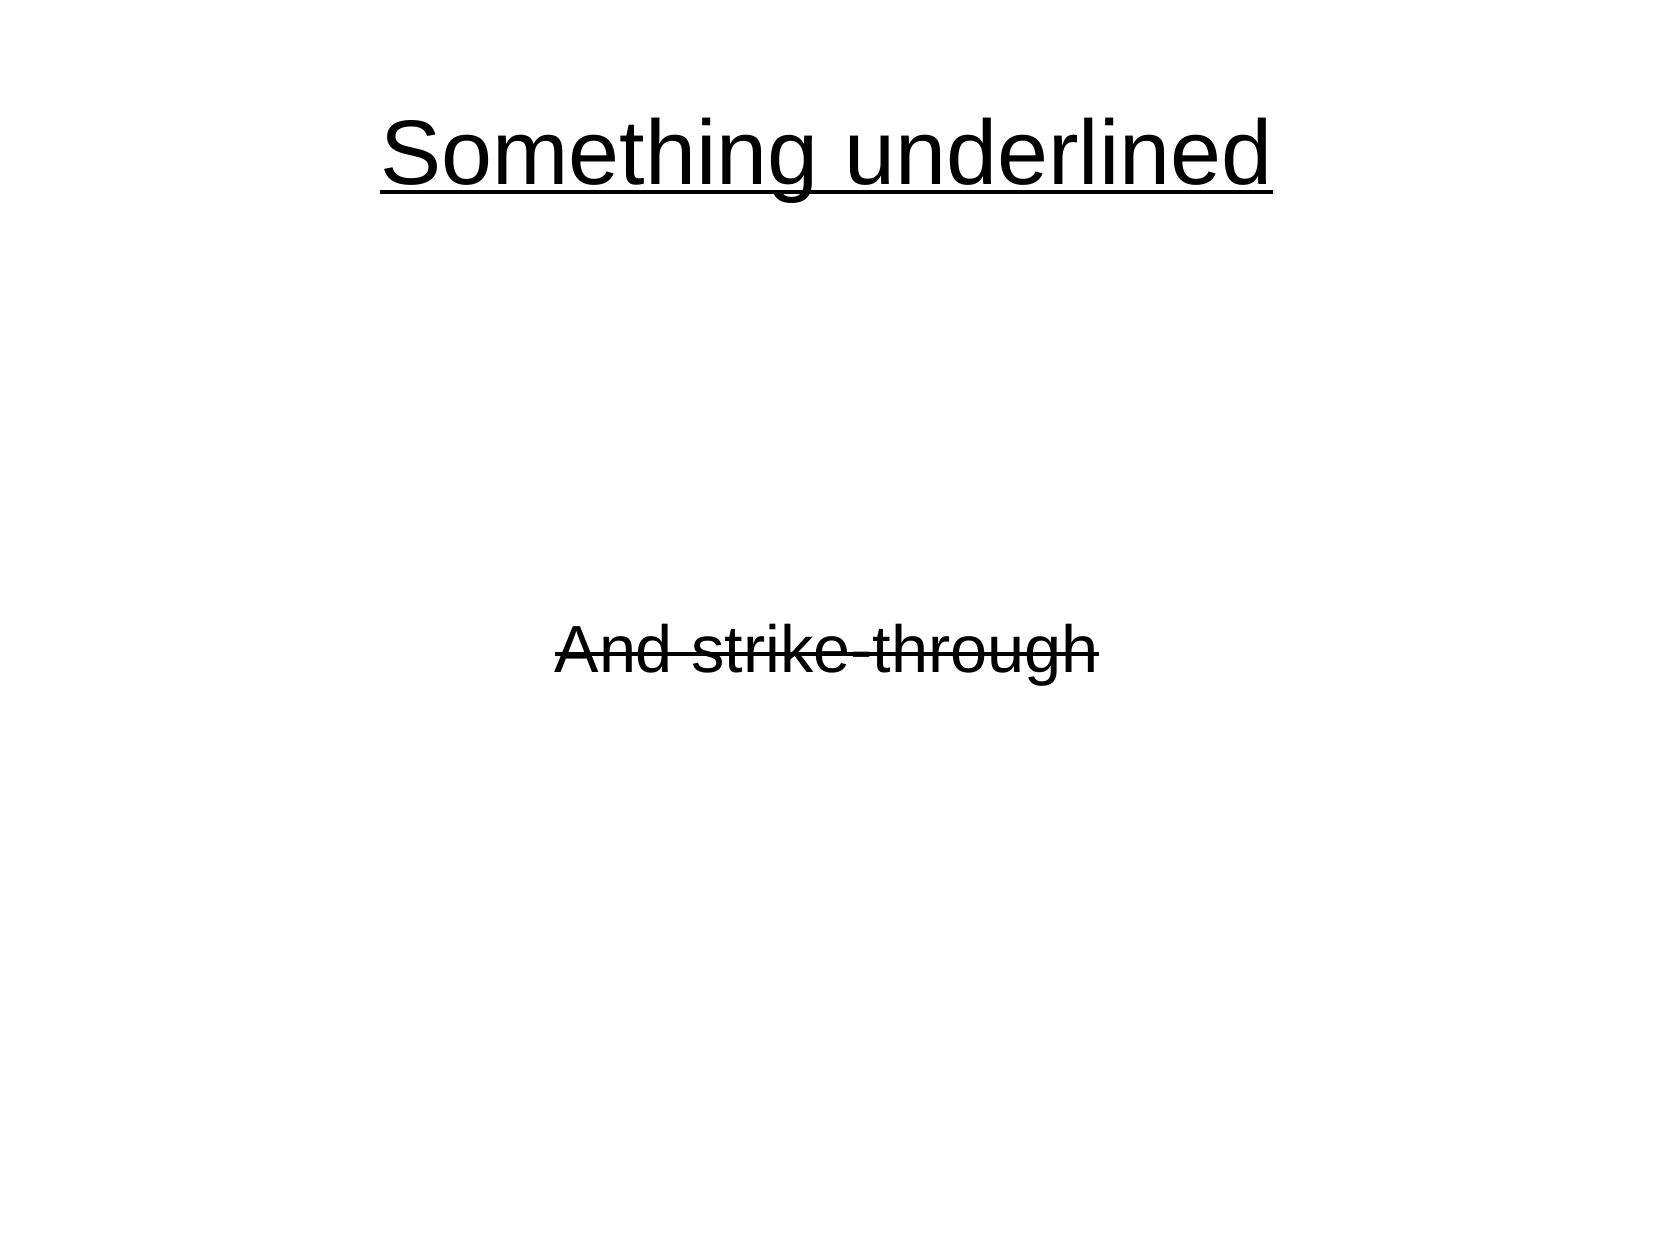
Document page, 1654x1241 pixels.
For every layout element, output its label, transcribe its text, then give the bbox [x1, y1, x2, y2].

title Something underlined [82, 49, 1571, 257]
subtitle And strike-through [82, 290, 1571, 1010]
